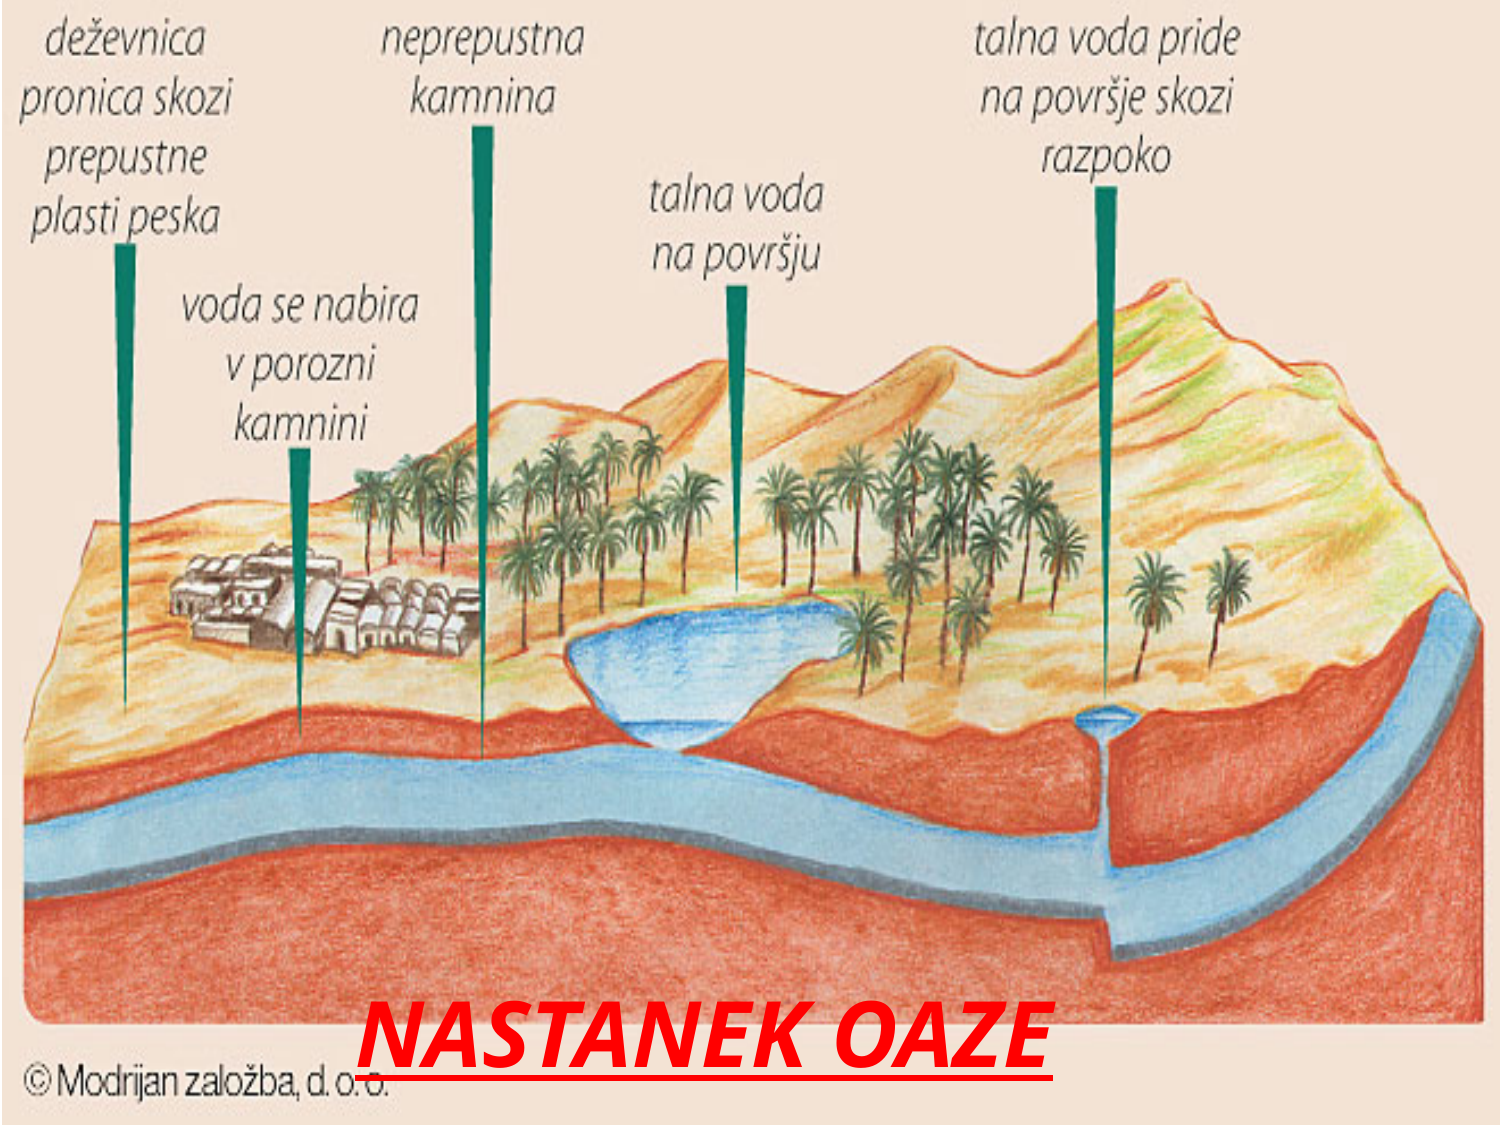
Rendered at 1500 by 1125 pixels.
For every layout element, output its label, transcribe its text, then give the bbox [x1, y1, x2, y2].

title NASTANEK OAZE [29, 937, 1380, 1125]
picture [2, 0, 1500, 1125]
